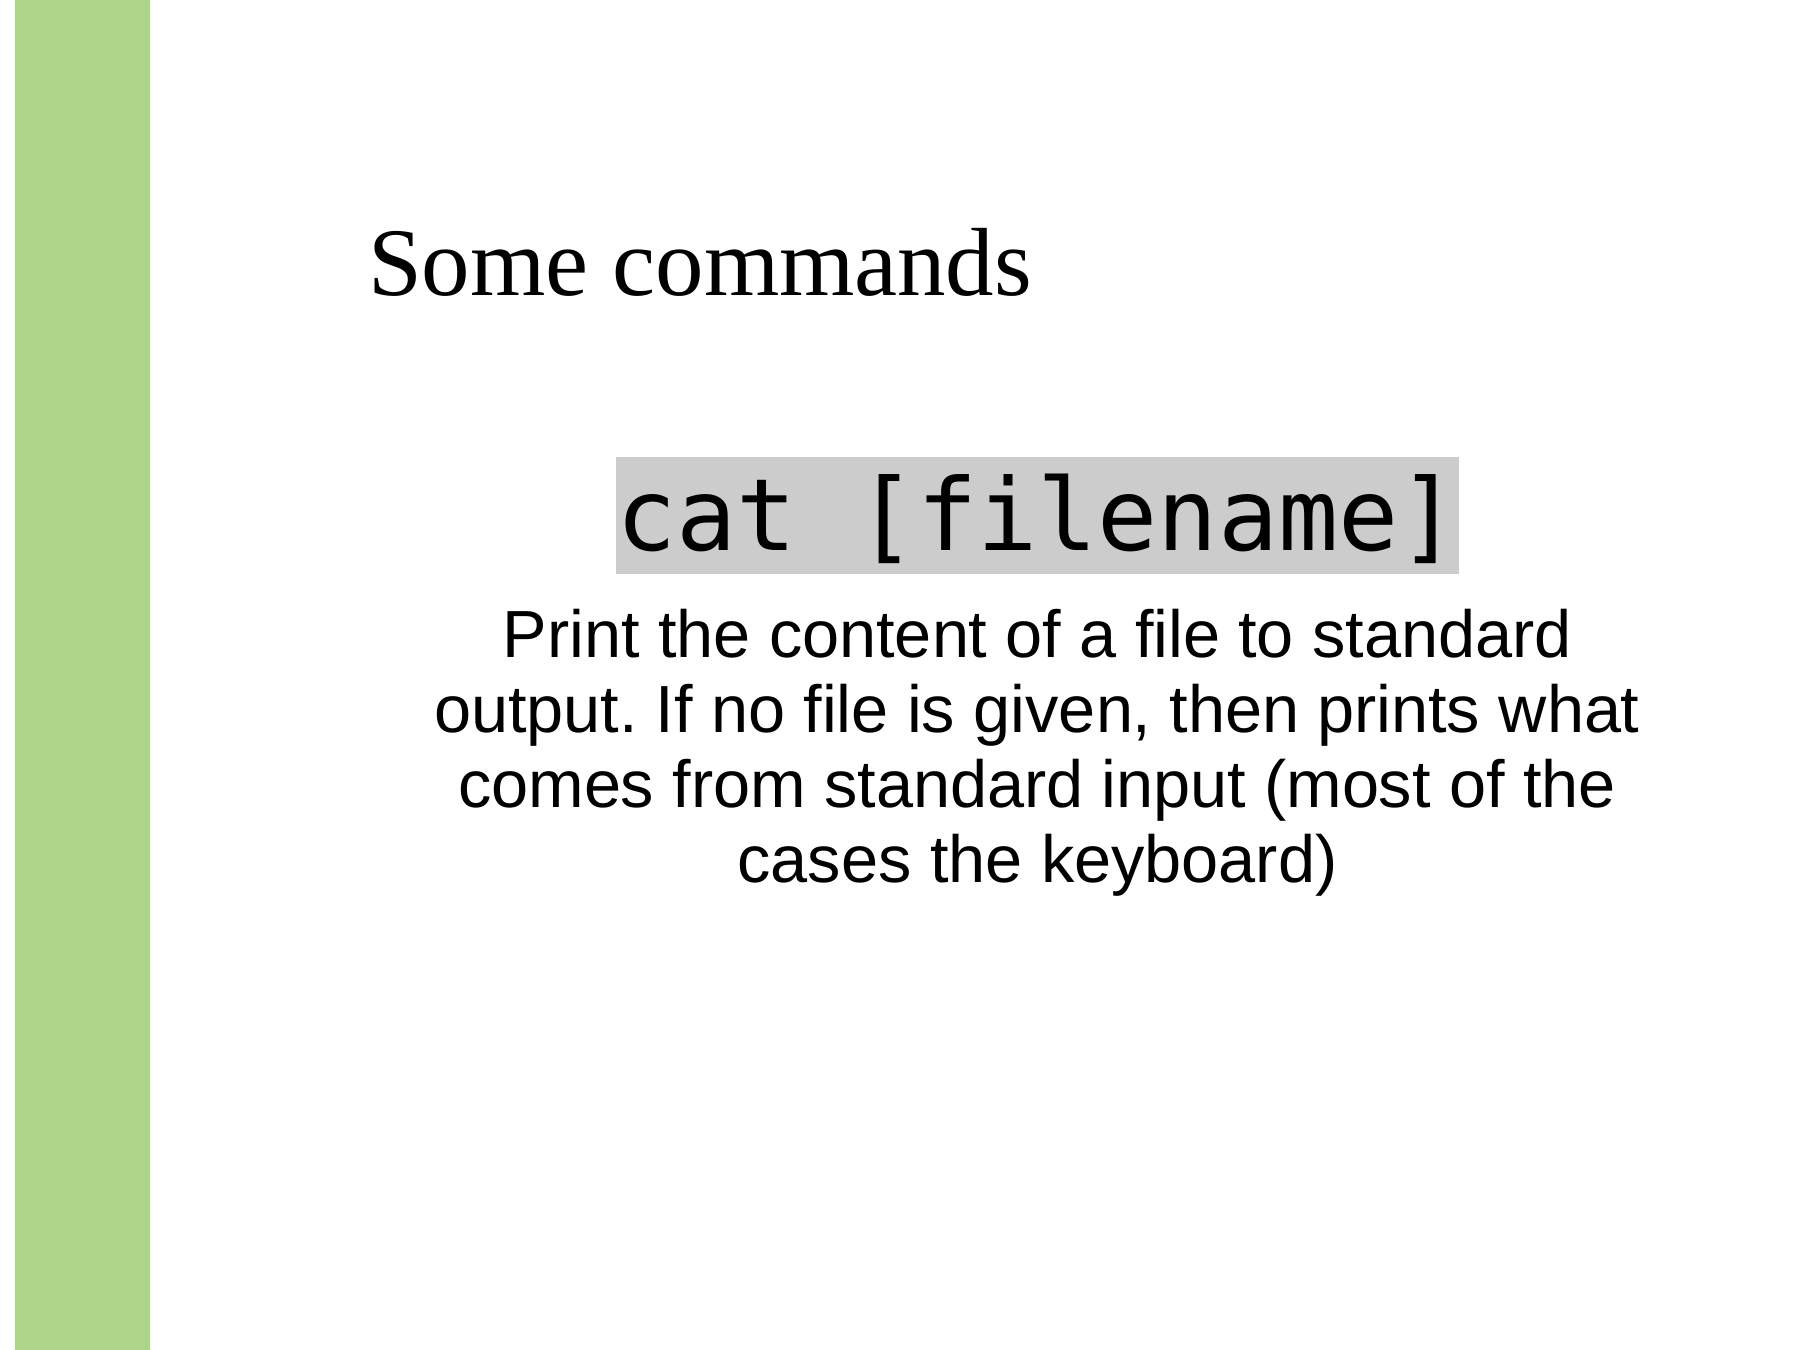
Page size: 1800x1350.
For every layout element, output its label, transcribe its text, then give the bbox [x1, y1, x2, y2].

subtitle Some commands [368, 101, 1531, 424]
text_box cat [filename] Print the content of a file to standard output. If no file is given, then prints what comes from standard input (most of the cases the keyboard) [360, 449, 1681, 1101]
